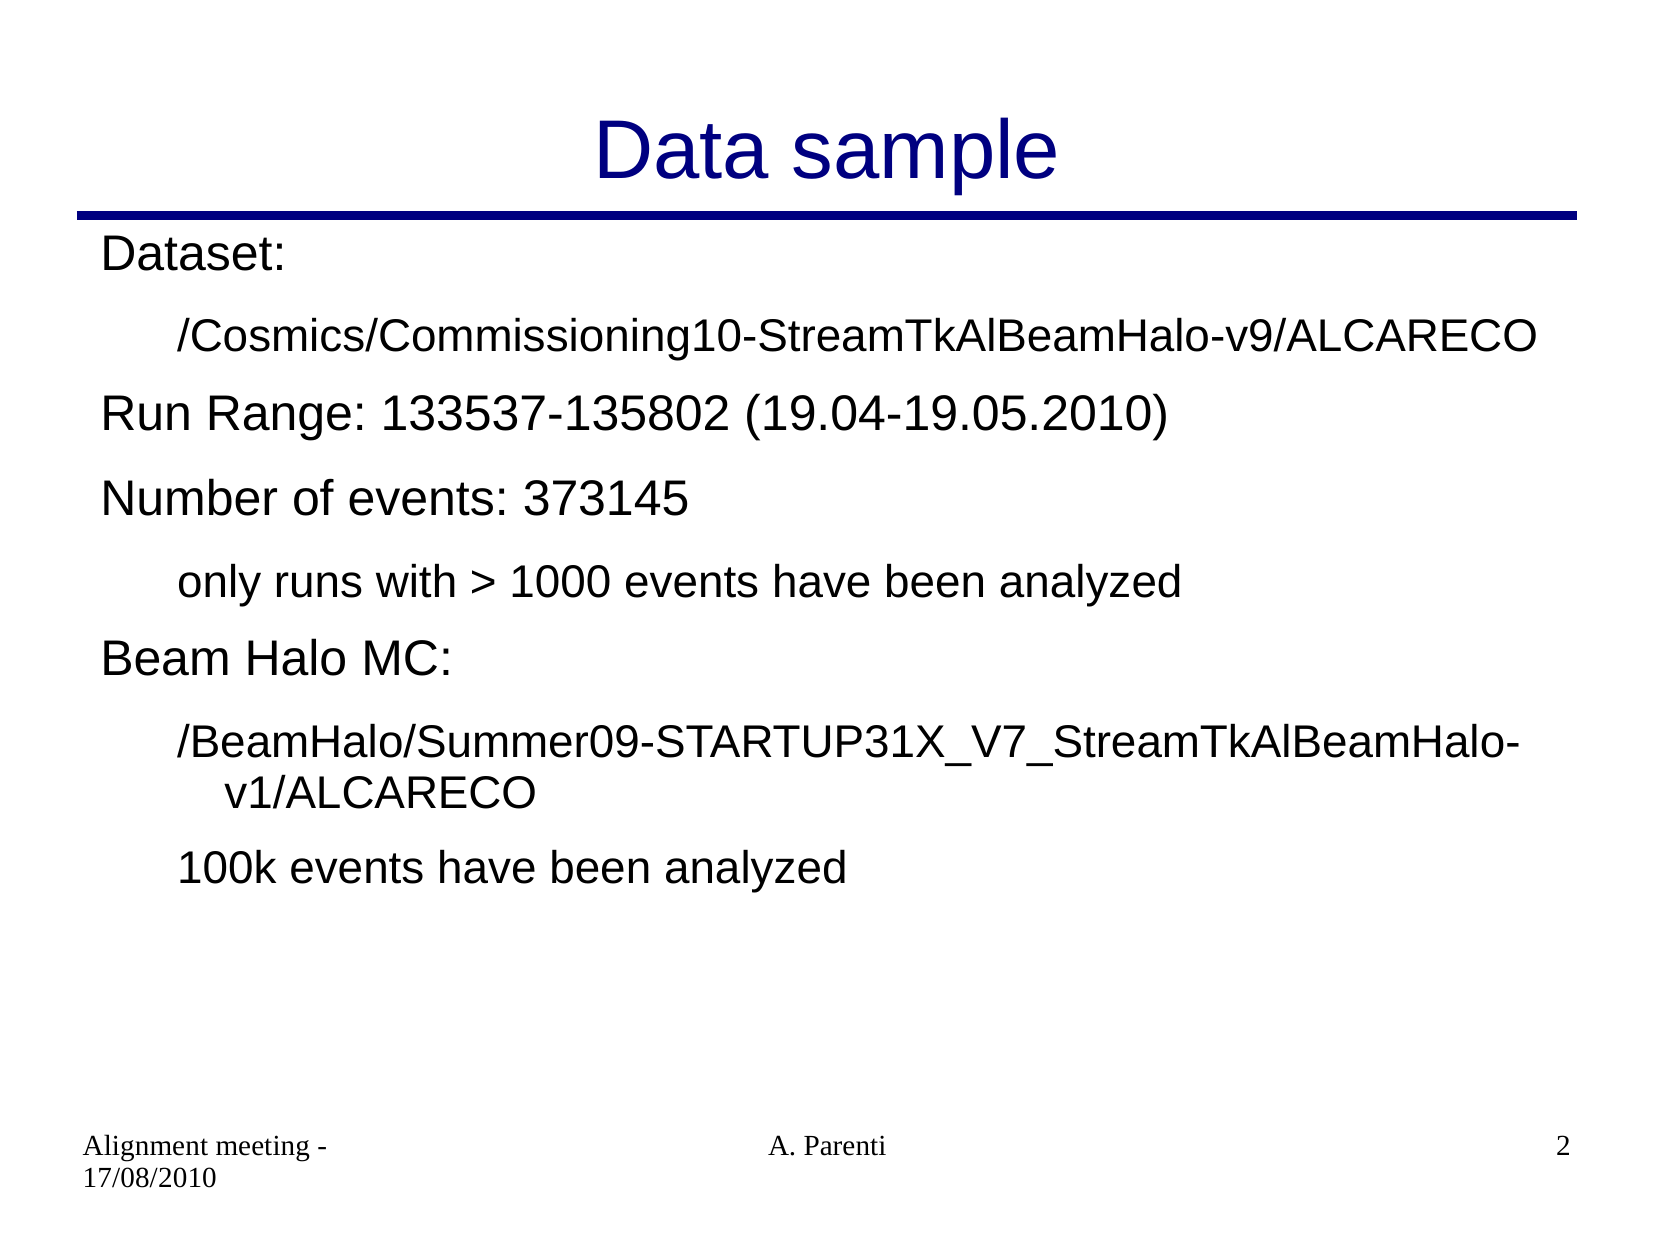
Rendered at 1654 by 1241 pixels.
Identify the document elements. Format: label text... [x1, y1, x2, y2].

list Dataset: /Cosmics/Commissioning10-StreamTkAlBeamHalo-v9/ALCARECO Run Range: 133537-135802 (19.04-19.05.2010) Number of events: 373145 only runs with > 1000 events have been analyzed Beam Halo MC: /BeamHalo/Summer09-STARTUP31X_V7_StreamTkAlBeamHalo-v1/ALCARECO 100k events have been analyzed [82, 225, 1571, 894]
title Data sample [82, 75, 1571, 225]
